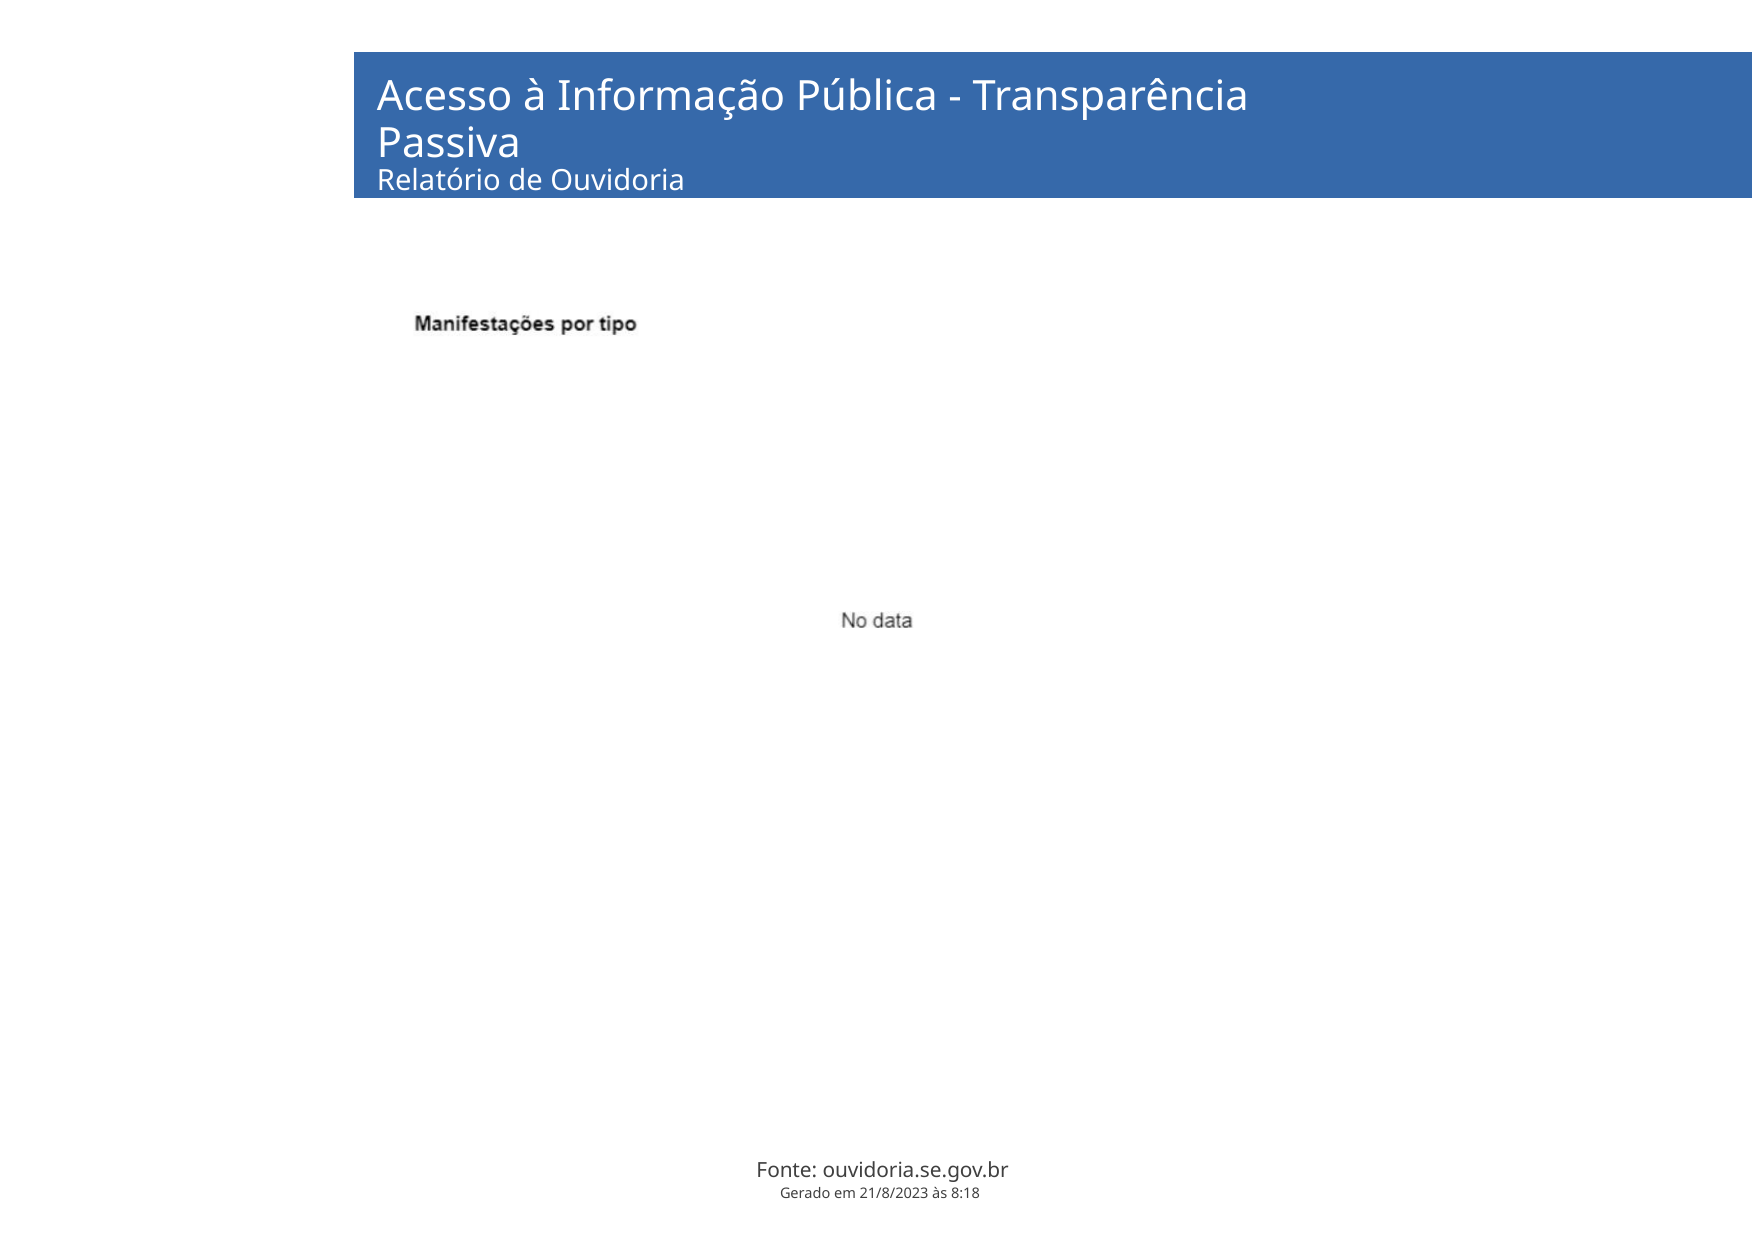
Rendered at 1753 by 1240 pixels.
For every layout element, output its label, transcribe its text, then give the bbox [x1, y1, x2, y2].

text_box Gerado em 21/8/2023 às 8:18 [780, 1184, 999, 1202]
text_box Acesso à Informação Pública - Transparência Passiva Relatório de Ouvidoria EMSETUR - Julho a Julho de 2023 [376, 72, 1403, 228]
text_box [354, 52, 1752, 198]
text_box [155, 211, 1599, 1028]
text_box Fonte: ouvidoria.se.gov.br [756, 1158, 1023, 1182]
